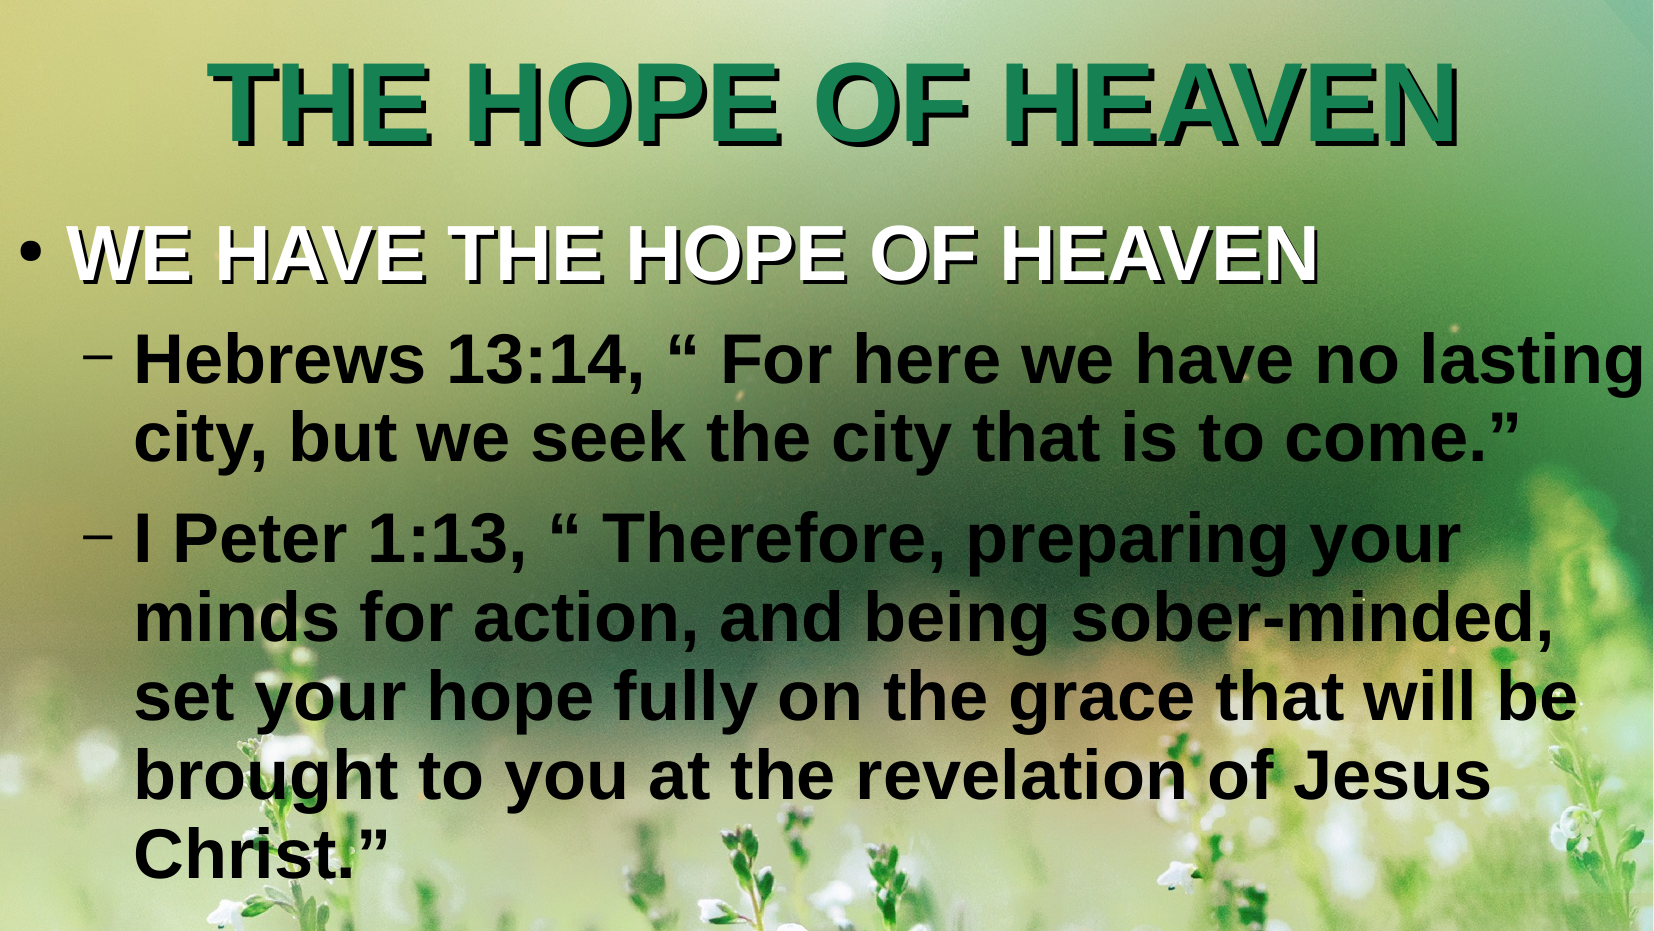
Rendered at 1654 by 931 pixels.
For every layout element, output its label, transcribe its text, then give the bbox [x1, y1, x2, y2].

title THE HOPE OF HEAVEN [90, 24, 1579, 181]
list WE HAVE THE HOPE OF HEAVEN Hebrews 13:14, “ For here we have no lasting city, but we seek the city that is to come.” I Peter 1:13, “ Therefore, preparing your minds for action, and being sober-minded, set your hope fully on the grace that will be brought to you at the revelation of Jesus Christ.” [0, 209, 1654, 931]
picture [0, 0, 1654, 209]
